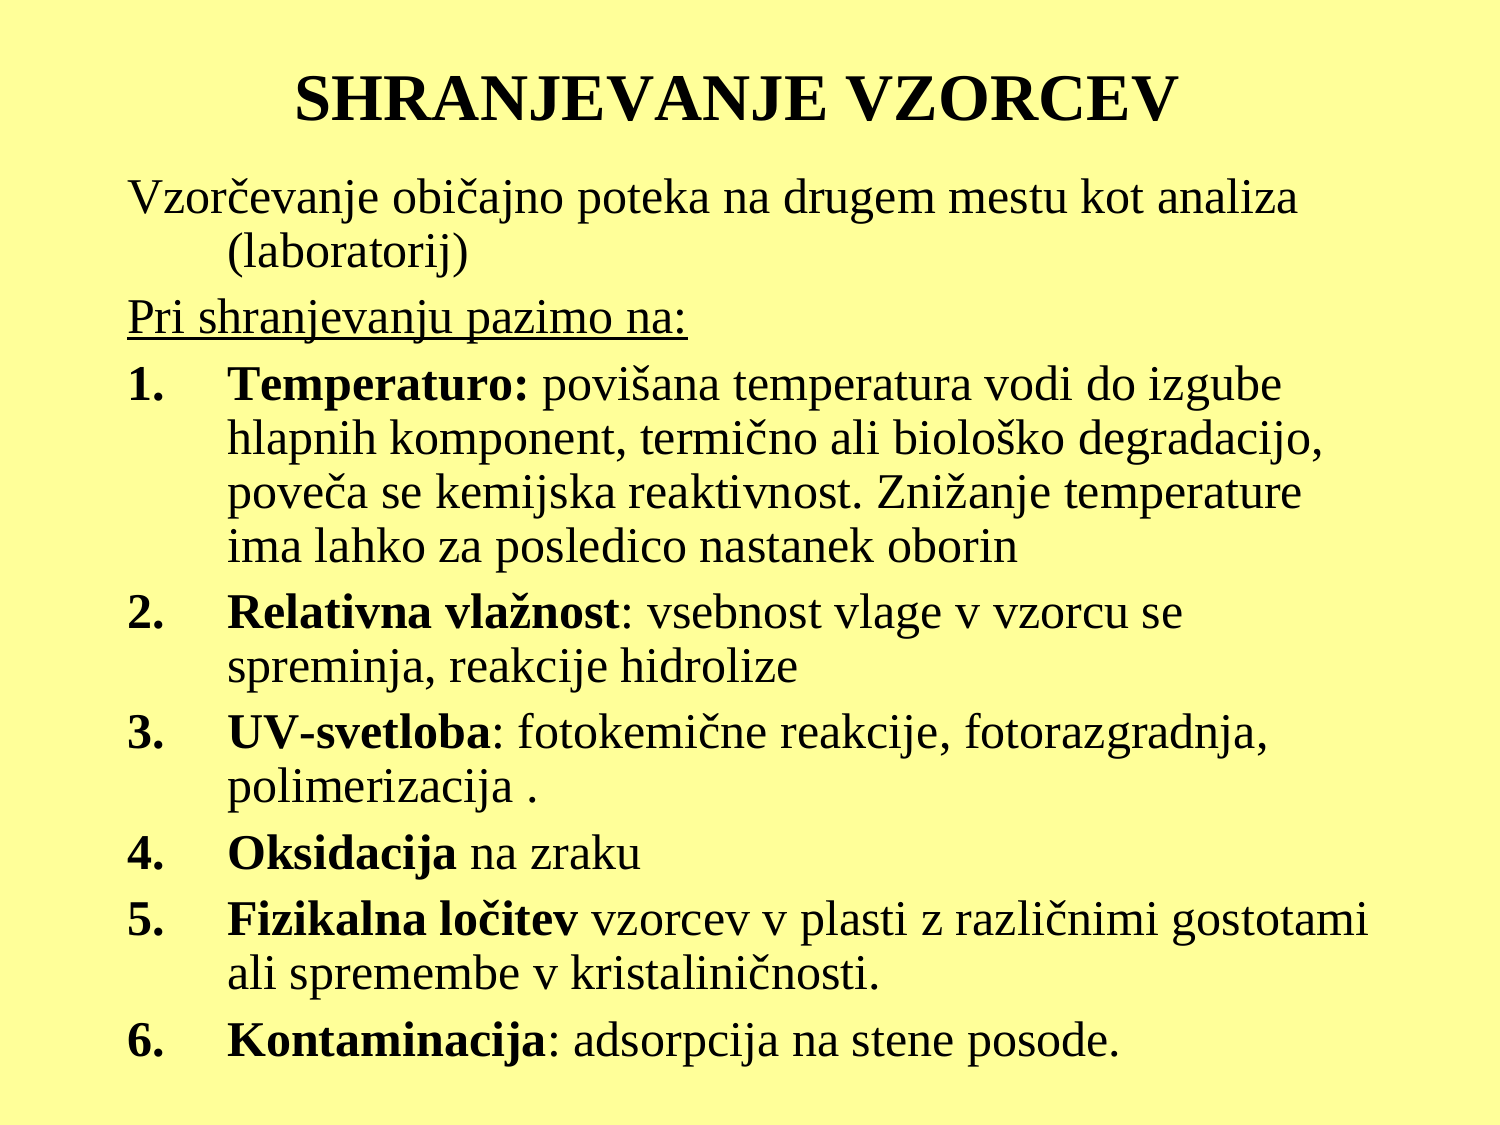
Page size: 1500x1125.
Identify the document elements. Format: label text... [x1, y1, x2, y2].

list Vzorčevanje običajno poteka na drugem mestu kot analiza (laboratorij) Pri shranjevanju pazimo na: Temperaturo: povišana temperatura vodi do izgube hlapnih komponent, termično ali biološko degradacijo, poveča se kemijska reaktivnost. Znižanje temperature ima lahko za posledico nastanek oborin Relativna vlažnost: vsebnost vlage v vzorcu se spreminja, reakcije hidrolize UV-svetloba: fotokemične reakcije, fotorazgradnja, polimerizacija . Oksidacija na zraku Fizikalna ločitev vzorcev v plasti z različnimi gostotami ali spremembe v kristaliničnosti. Kontaminacija: adsorpcija na stene posode. [112, 162, 1388, 1125]
title SHRANJEVANJE VZORCEV [99, 0, 1375, 188]
